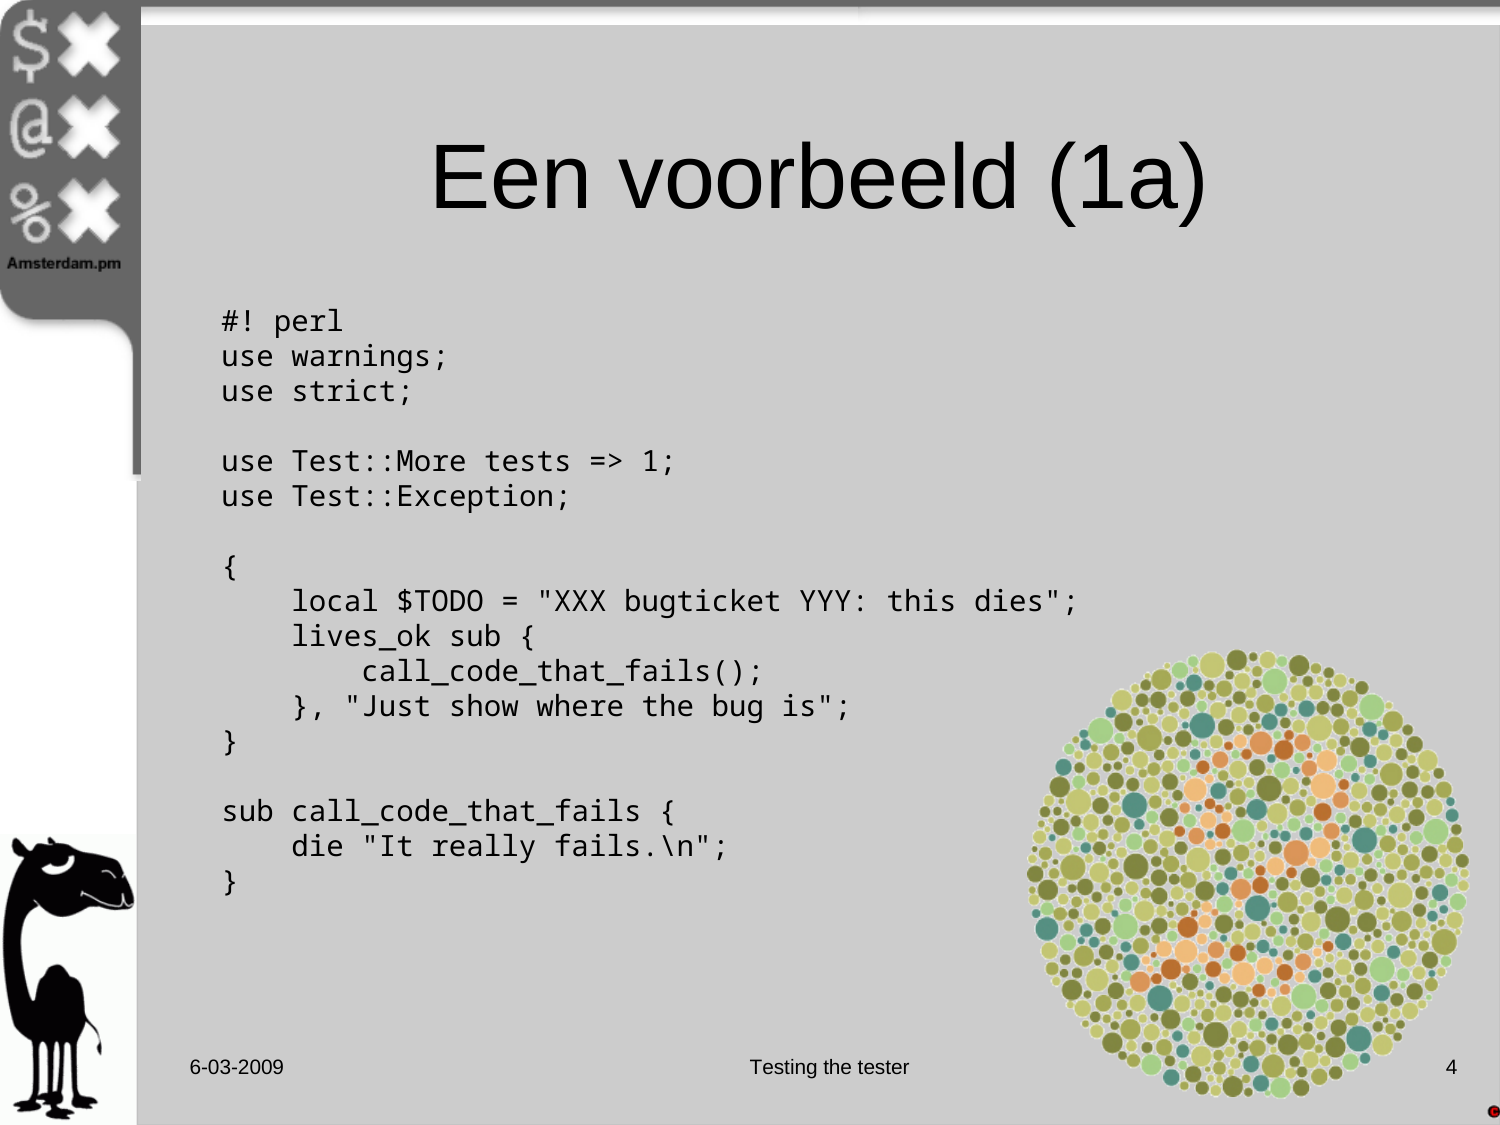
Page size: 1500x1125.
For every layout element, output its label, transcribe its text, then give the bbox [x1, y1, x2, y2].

picture [1027, 649, 1500, 1123]
text_box #! perl use warnings; use strict; use Test::More tests => 1; use Test::Exception; { local $TODO = "XXX bugticket YYY: this dies"; lives_ok sub { call_code_that_fails(); }, "Just show where the bug is"; } sub call_code_that_fails { die "It really fails.\n"; } [206, 295, 1447, 905]
picture [0, 0, 1500, 481]
picture [0, 834, 136, 1125]
title Een voorbeeld (1a) [177, 94, 1463, 265]
